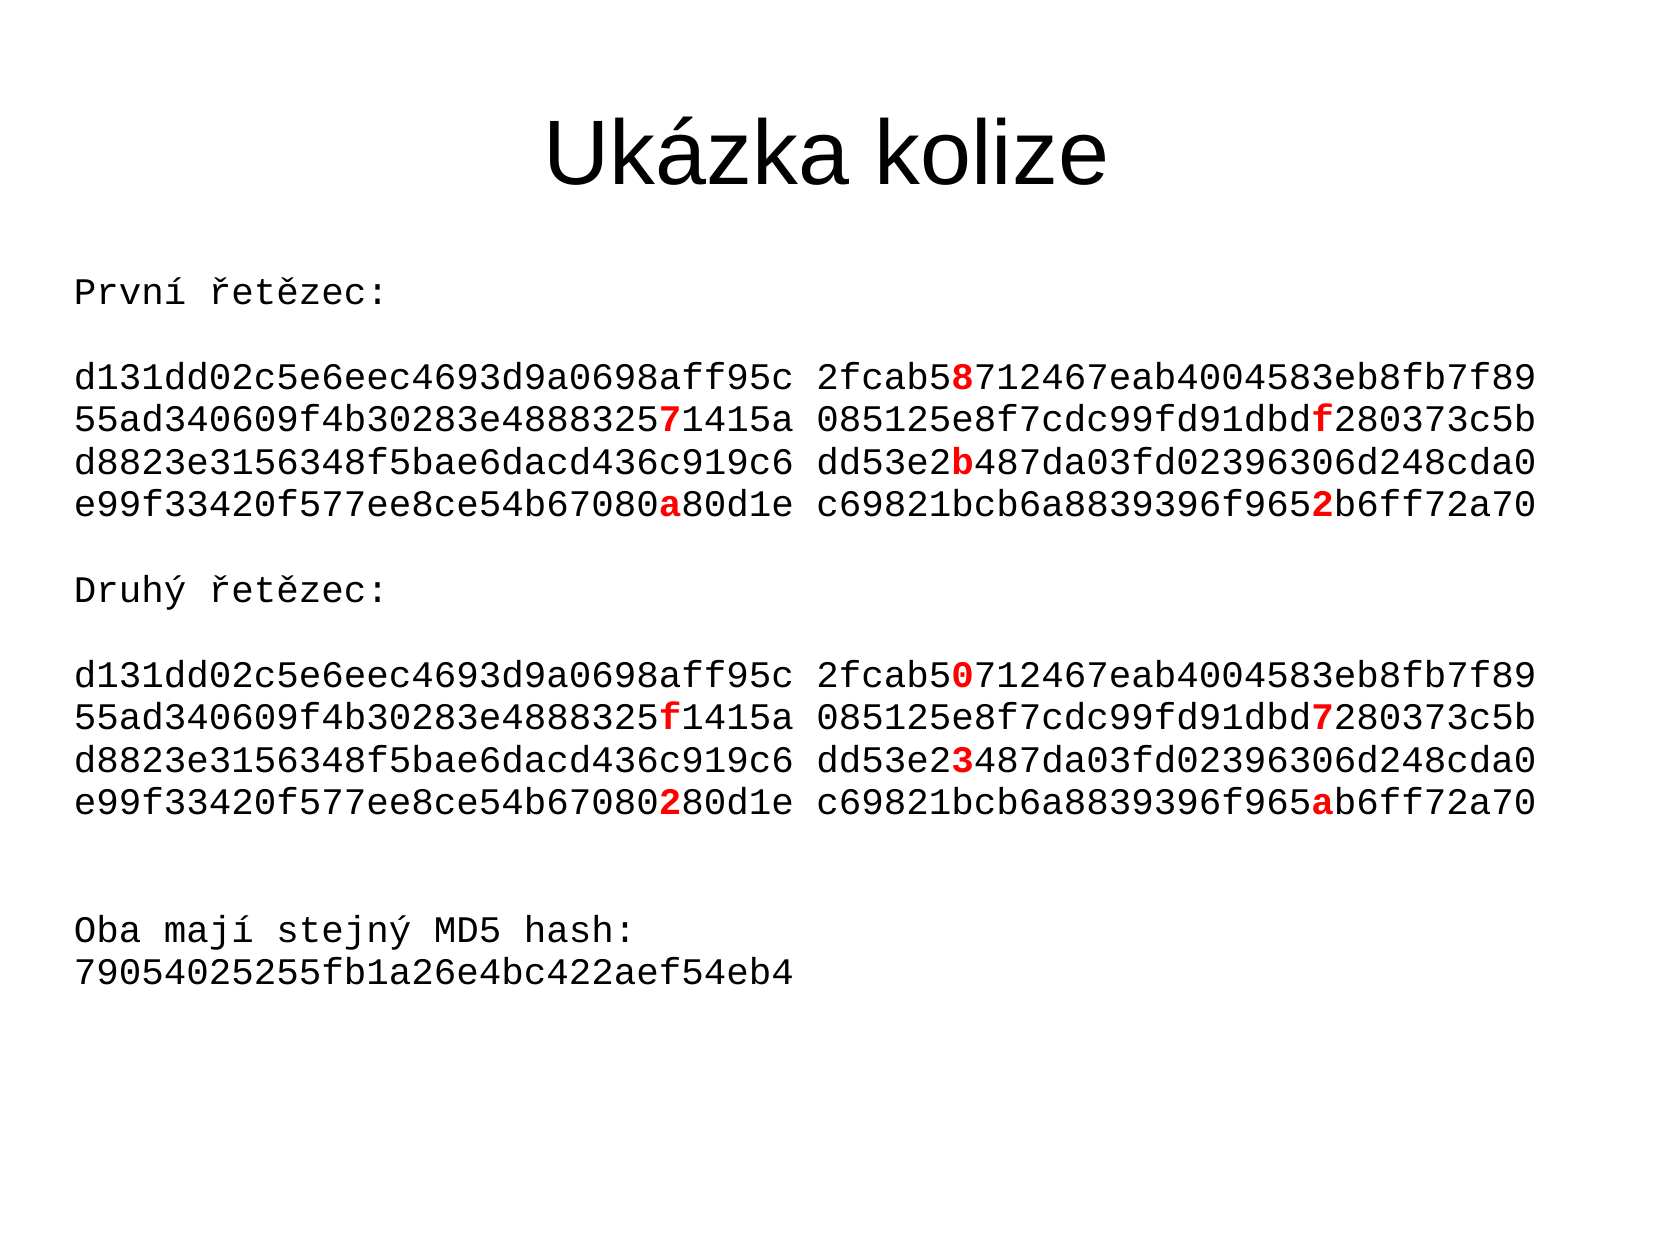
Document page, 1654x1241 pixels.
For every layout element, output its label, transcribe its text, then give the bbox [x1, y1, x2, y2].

title Ukázka kolize [82, 49, 1571, 257]
text_box První řetězec: d131dd02c5e6eec4693d9a0698aff95c 2fcab58712467eab4004583eb8fb7f89 55ad340609f4b30283e488832571415a 085125e8f7cdc99fd91dbdf280373c5b d8823e3156348f5bae6dacd436c919c6 dd53e2b487da03fd02396306d248cda0 e99f33420f577ee8ce54b67080a80d1e c69821bcb6a8839396f9652b6ff72a70 Druhý řetězec: d131dd02c5e6eec4693d9a0698aff95c 2fcab50712467eab4004583eb8fb7f89 55ad340609f4b30283e4888325f1415a 085125e8f7cdc99fd91dbd7280373c5b d8823e3156348f5bae6dacd436c919c6 dd53e23487da03fd02396306d248cda0 e99f33420f577ee8ce54b67080280d1e c69821bcb6a8839396f965ab6ff72a70 Oba mají stejný MD5 hash: 79054025255fb1a26e4bc422aef54eb4 [59, 265, 1595, 1046]
